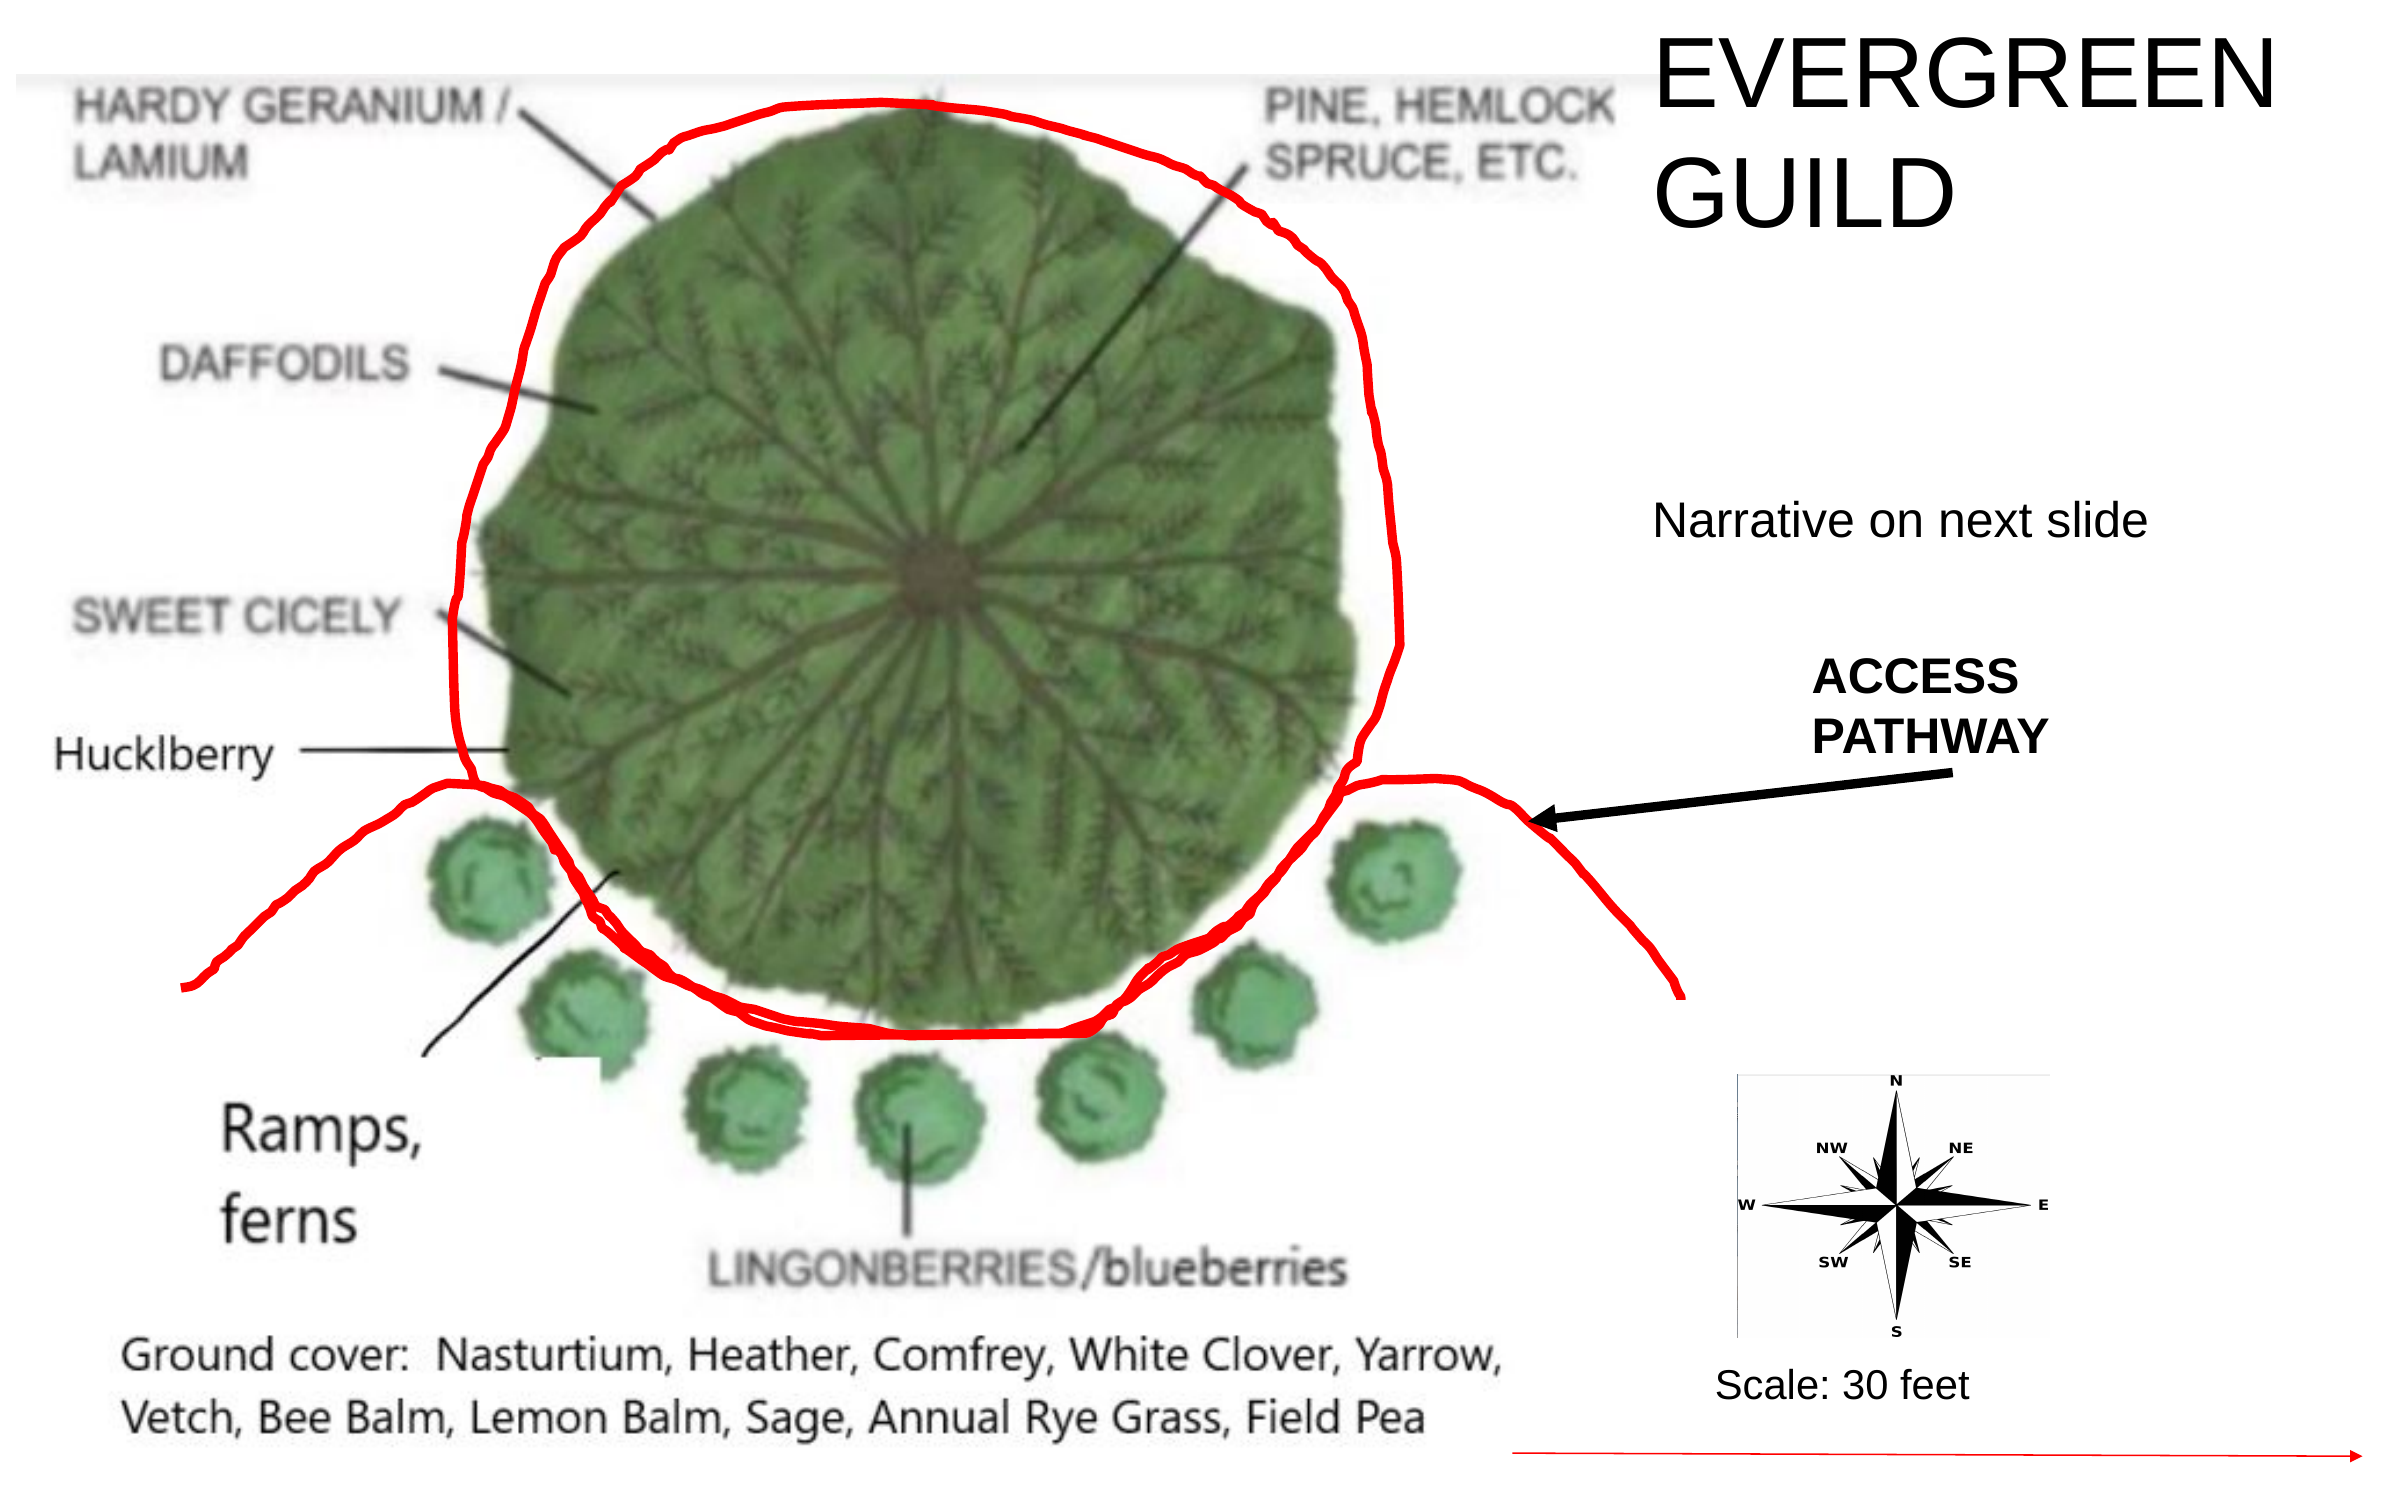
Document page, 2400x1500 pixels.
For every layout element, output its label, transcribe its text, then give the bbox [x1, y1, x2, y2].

text_box EVERGREEN GUILD Narrative on next slide [1637, 0, 2313, 555]
text_box Scale: 30 feet [1700, 1350, 2175, 1415]
picture [751, 1014, 774, 1022]
picture [1737, 1074, 2050, 1338]
picture [605, 920, 615, 931]
text_box ACCESS PATHWAY [1796, 636, 2110, 772]
picture [458, 108, 1395, 1030]
picture [1547, 811, 1663, 957]
picture [16, 74, 1663, 1450]
